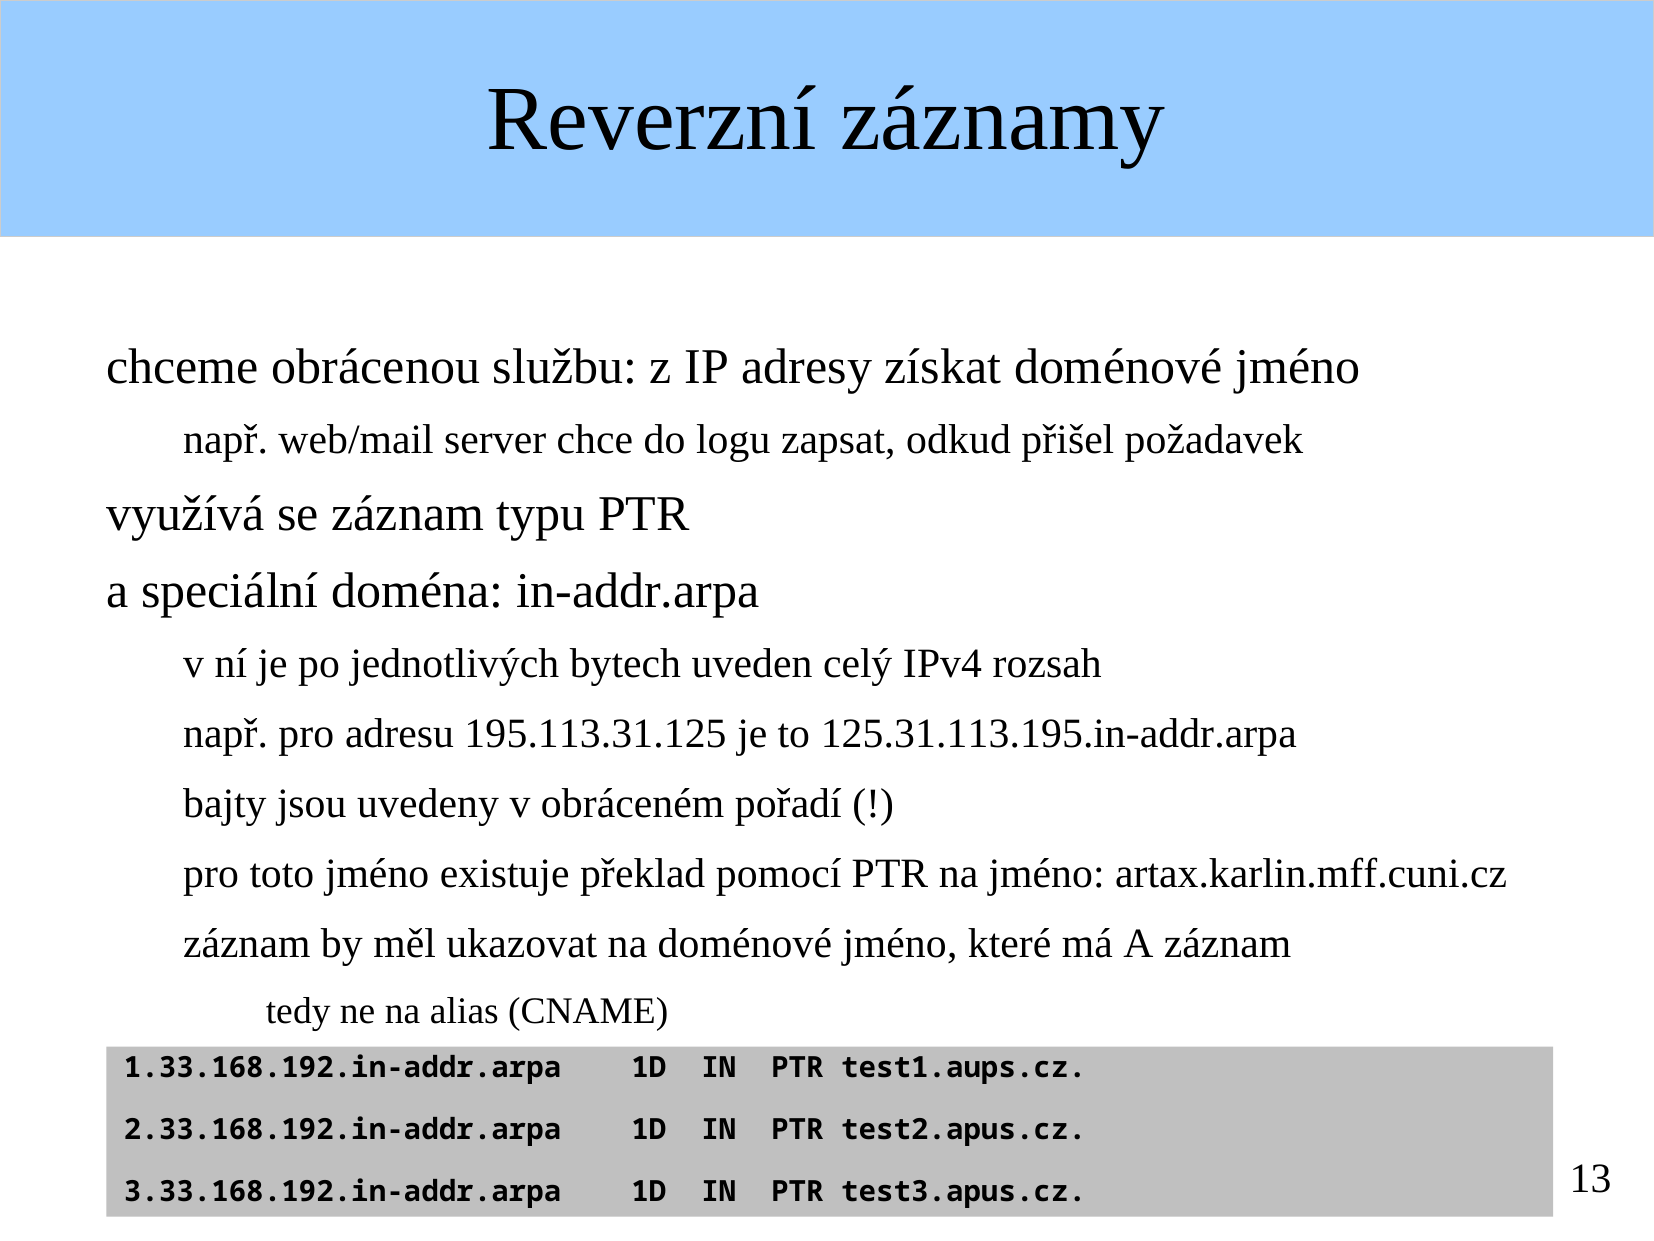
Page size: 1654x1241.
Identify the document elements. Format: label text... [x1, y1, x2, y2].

list 1.33.168.192.in-addr.arpa 1D IN PTR test1.aups.cz. 2.33.168.192.in-addr.arpa 1D IN PTR test2.apus.cz. 3.33.168.192.in-addr.arpa 1D IN PTR test3.apus.cz. [106, 1046, 1554, 1217]
title Reverzní záznamy [0, 0, 1654, 237]
list chceme obrácenou službu: z IP adresy získat doménové jméno např. web/mail server chce do logu zapsat, odkud přišel požadavek využívá se záznam typu PTR a speciální doména: in-addr.arpa v ní je po jednotlivých bytech uveden celý IPv4 rozsah např. pro adresu 195.113.31.125 je to 125.31.113.195.in-addr.arpa bajty jsou uvedeny v obráceném pořadí (!) pro toto jméno existuje překlad pomocí PTR na jméno: artax.karlin.mff.cuni.cz záznam by měl ukazovat na doménové jméno, které má A záznam tedy ne na alias (CNAME) [88, 338, 1565, 1201]
